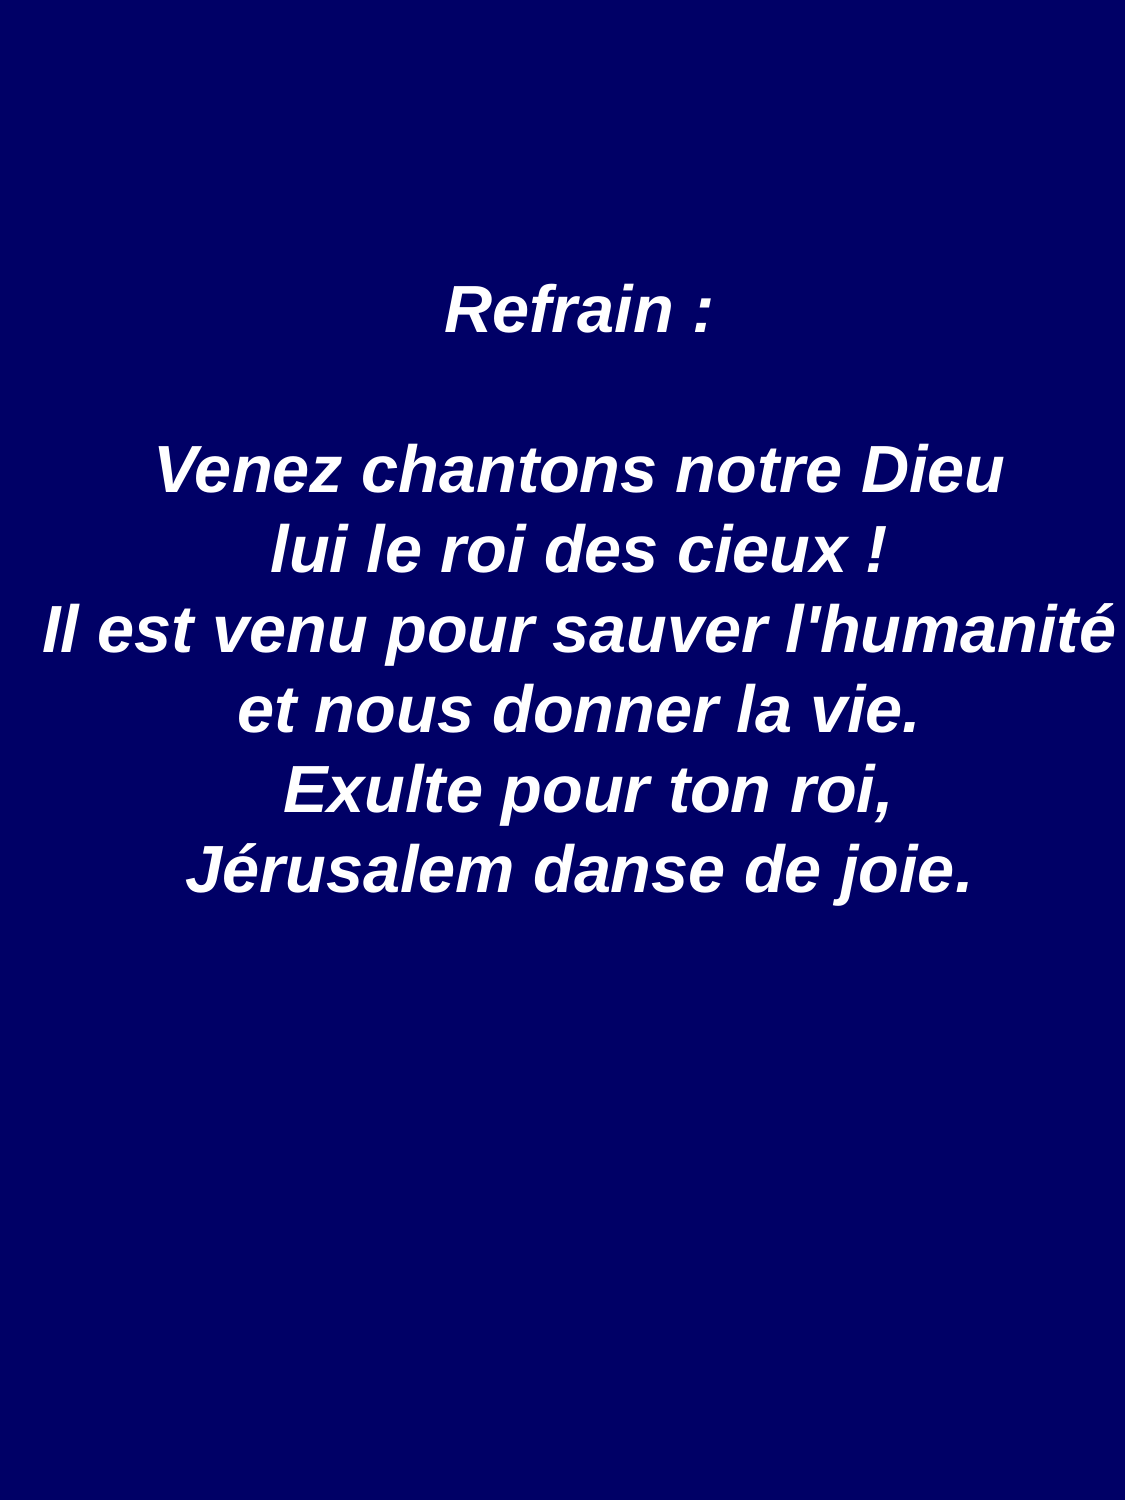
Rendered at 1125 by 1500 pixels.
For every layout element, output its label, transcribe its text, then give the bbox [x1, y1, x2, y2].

text_box Refrain : Venez chantons notre Dieu lui le roi des cieux ! Il est venu pour sauver l'humanité et nous donner la vie. Exulte pour ton roi, Jérusalem danse de joie. [10, 268, 1125, 1144]
